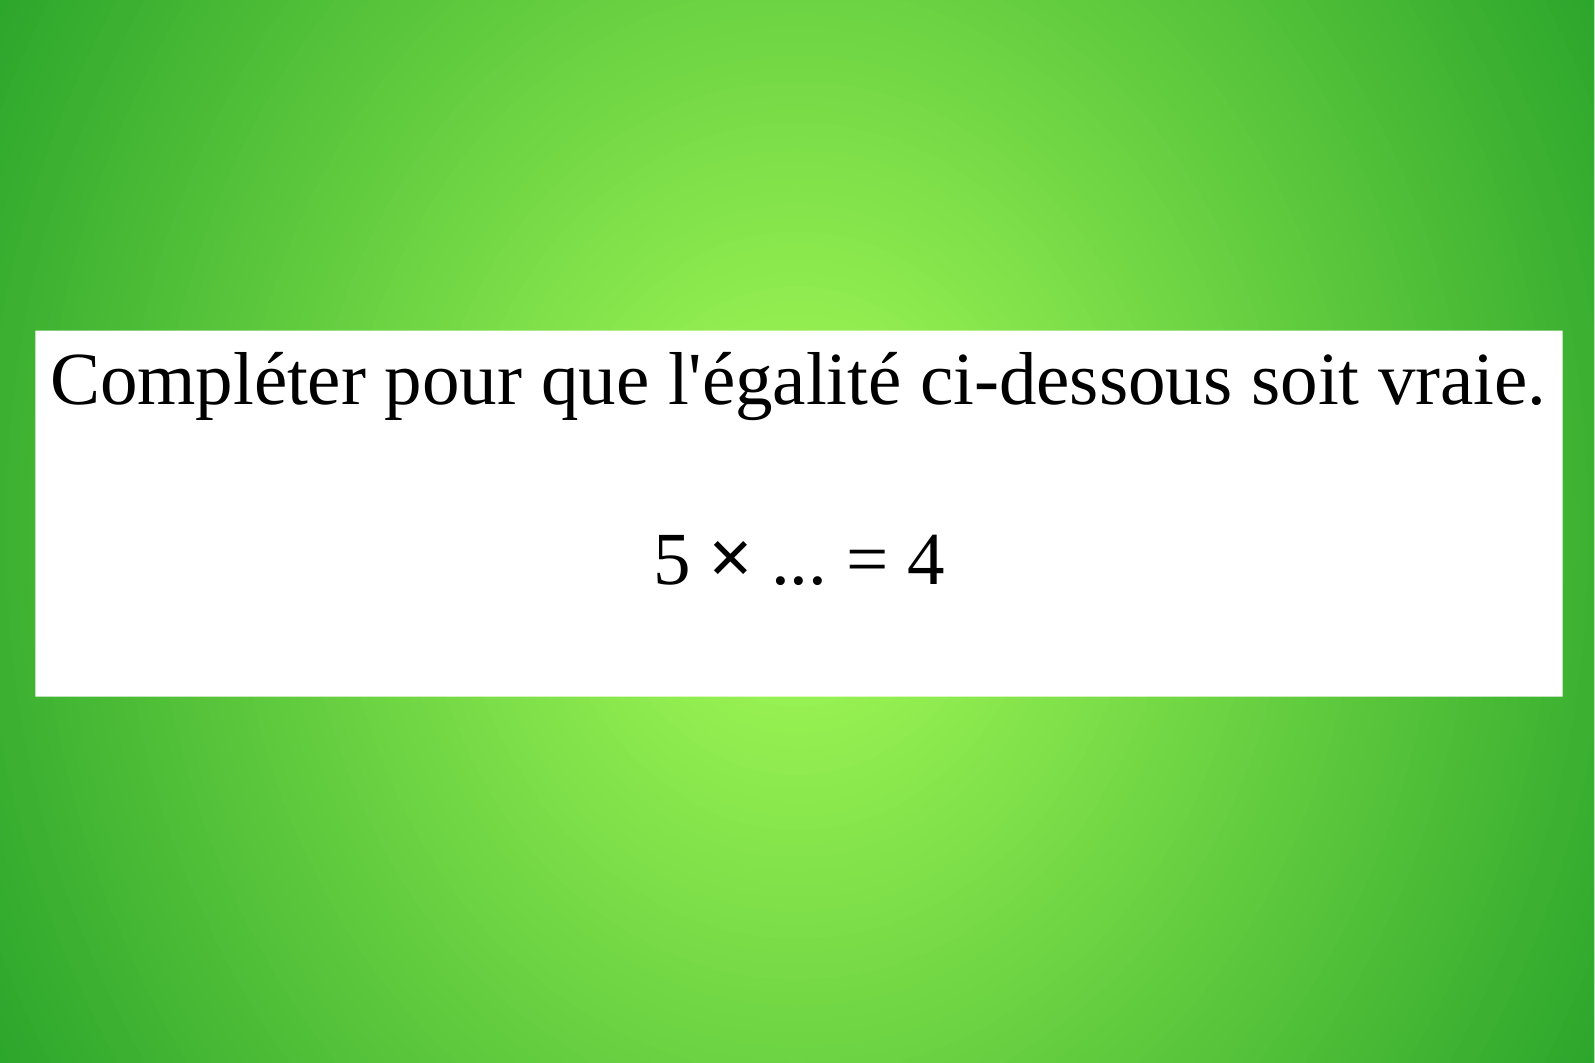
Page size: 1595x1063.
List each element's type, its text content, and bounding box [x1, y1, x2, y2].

text_box Compléter pour que l'égalité ci-dessous soit vraie. 5 × ... = 4 [35, 330, 1563, 695]
picture [0, 0, 1595, 1063]
